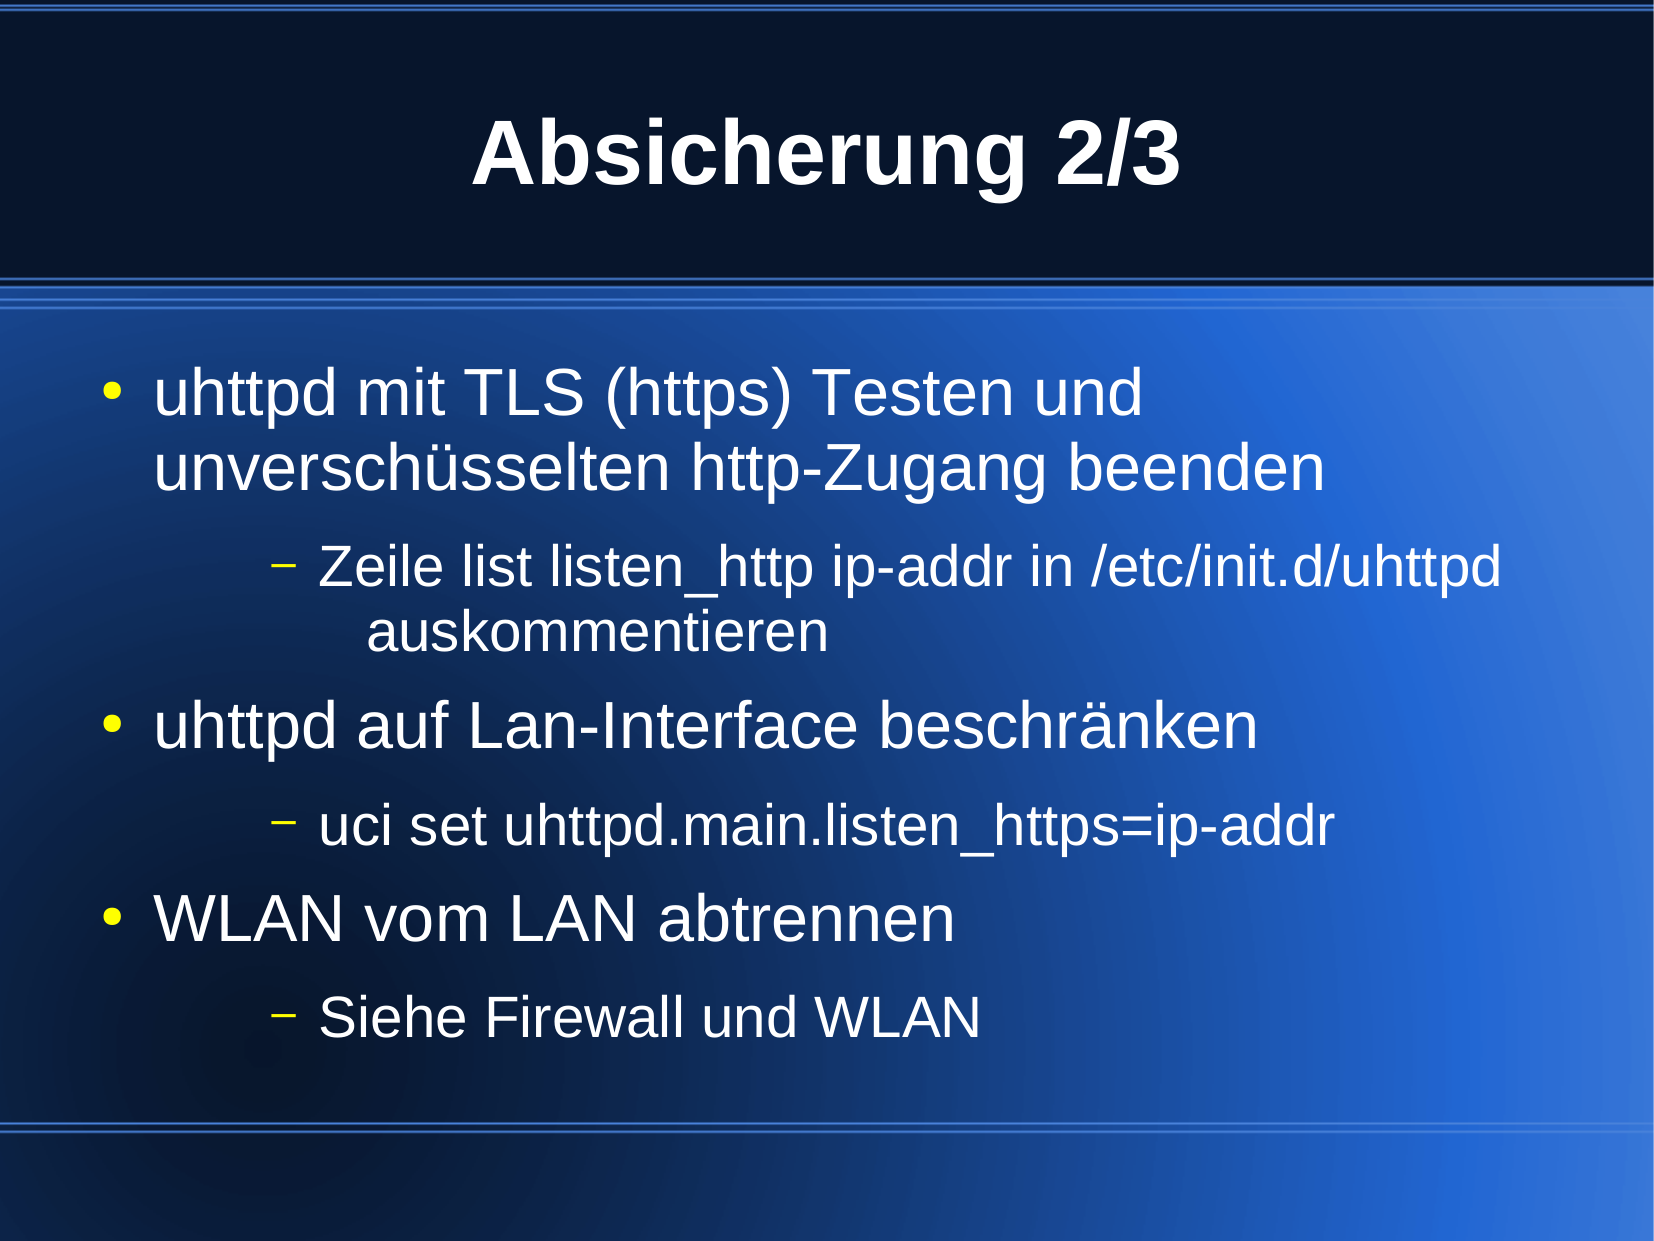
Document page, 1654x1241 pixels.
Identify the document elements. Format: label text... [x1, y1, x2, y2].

list uhttpd mit TLS (https) Testen und unverschüsselten http-Zugang beenden Zeile list listen_http ip-addr in /etc/init.d/uhttpd auskommentieren uhttpd auf Lan-Interface beschränken uci set uhttpd.main.listen_https=ip-addr WLAN vom LAN abtrennen Siehe Firewall und WLAN [82, 355, 1571, 1159]
title Absicherung 2/3 [82, 56, 1571, 250]
picture [0, 0, 1654, 1241]
